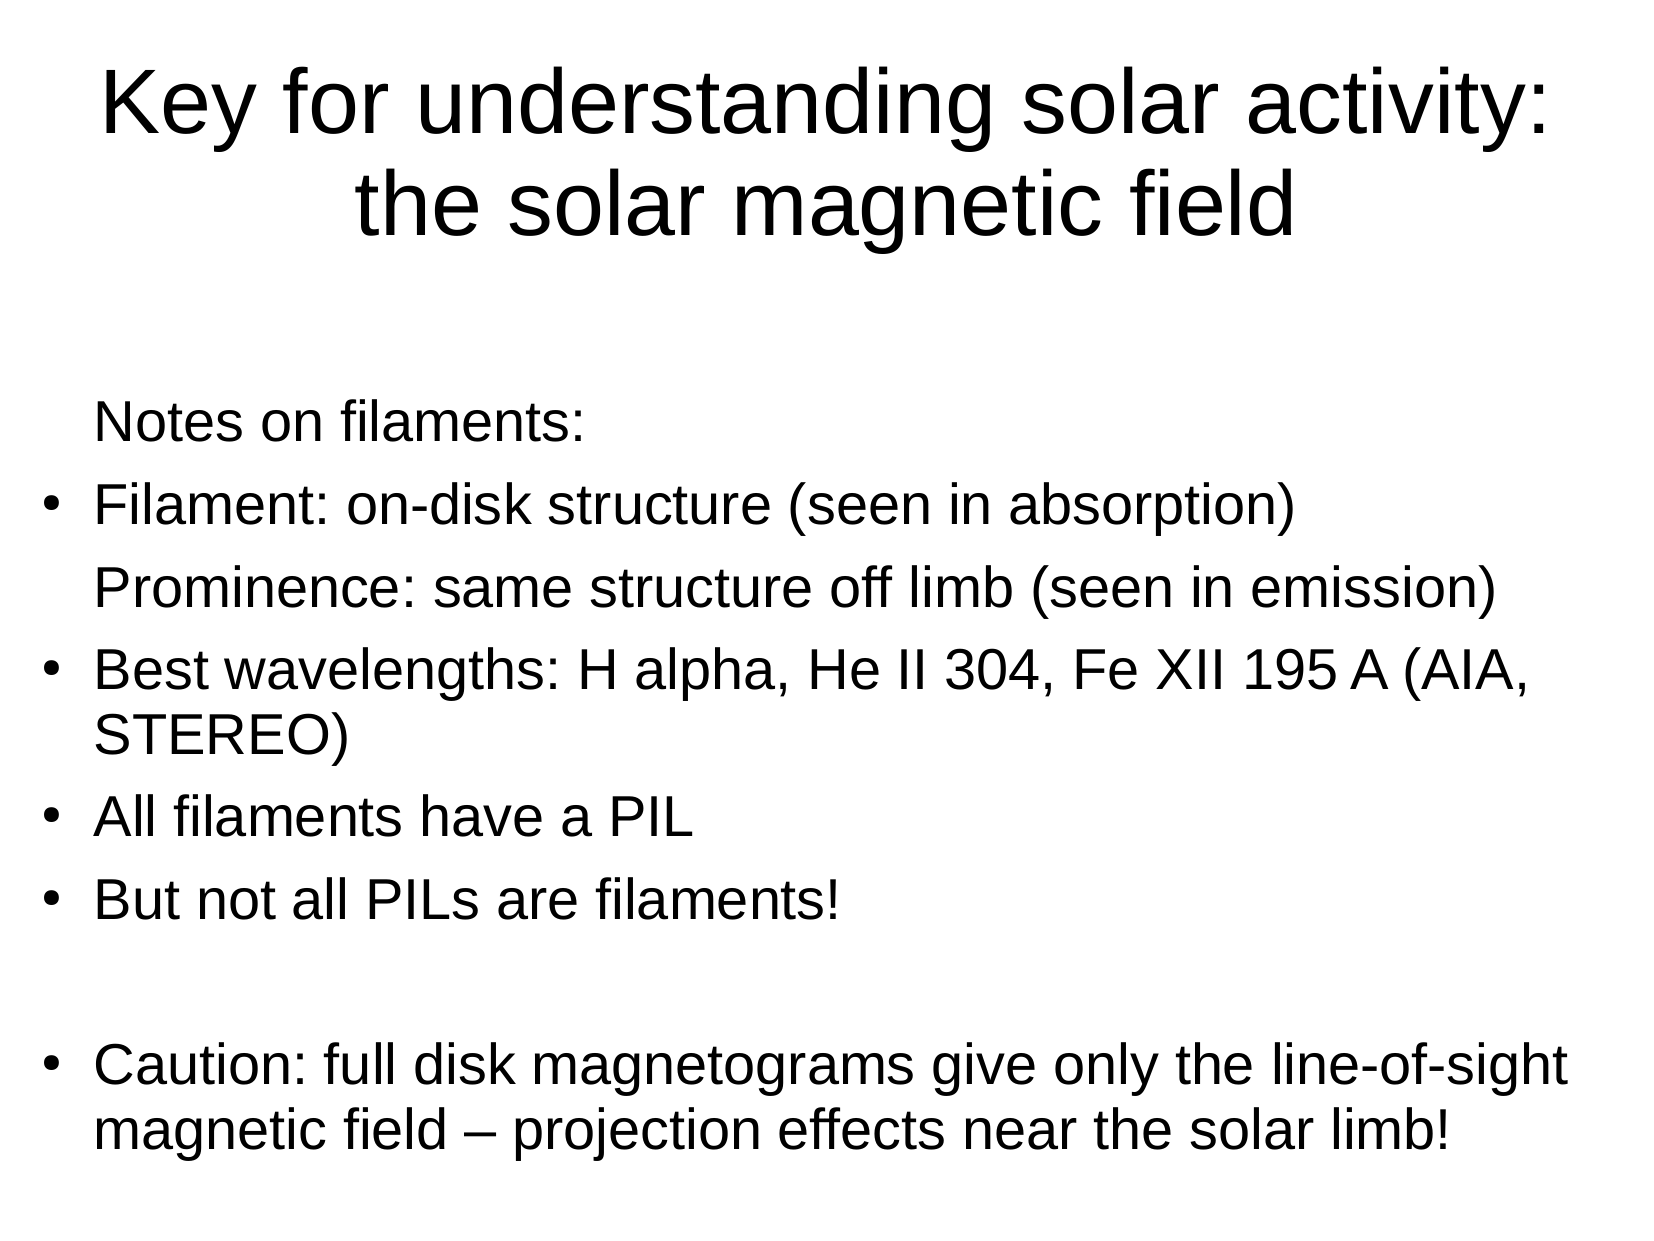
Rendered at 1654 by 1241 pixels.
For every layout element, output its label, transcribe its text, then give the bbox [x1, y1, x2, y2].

list Notes on filaments: Filament: on-disk structure (seen in absorption) Prominence: same structure off limb (seen in emission) Best wavelengths: H alpha, He II 304, Fe XII 195 A (AIA, STEREO) All filaments have a PIL But not all PILs are filaments! Caution: full disk magnetograms give only the line-of-sight magnetic field – projection effects near the solar limb! [23, 307, 1583, 1182]
title Key for understanding solar activity: the solar magnetic field [82, 49, 1571, 257]
